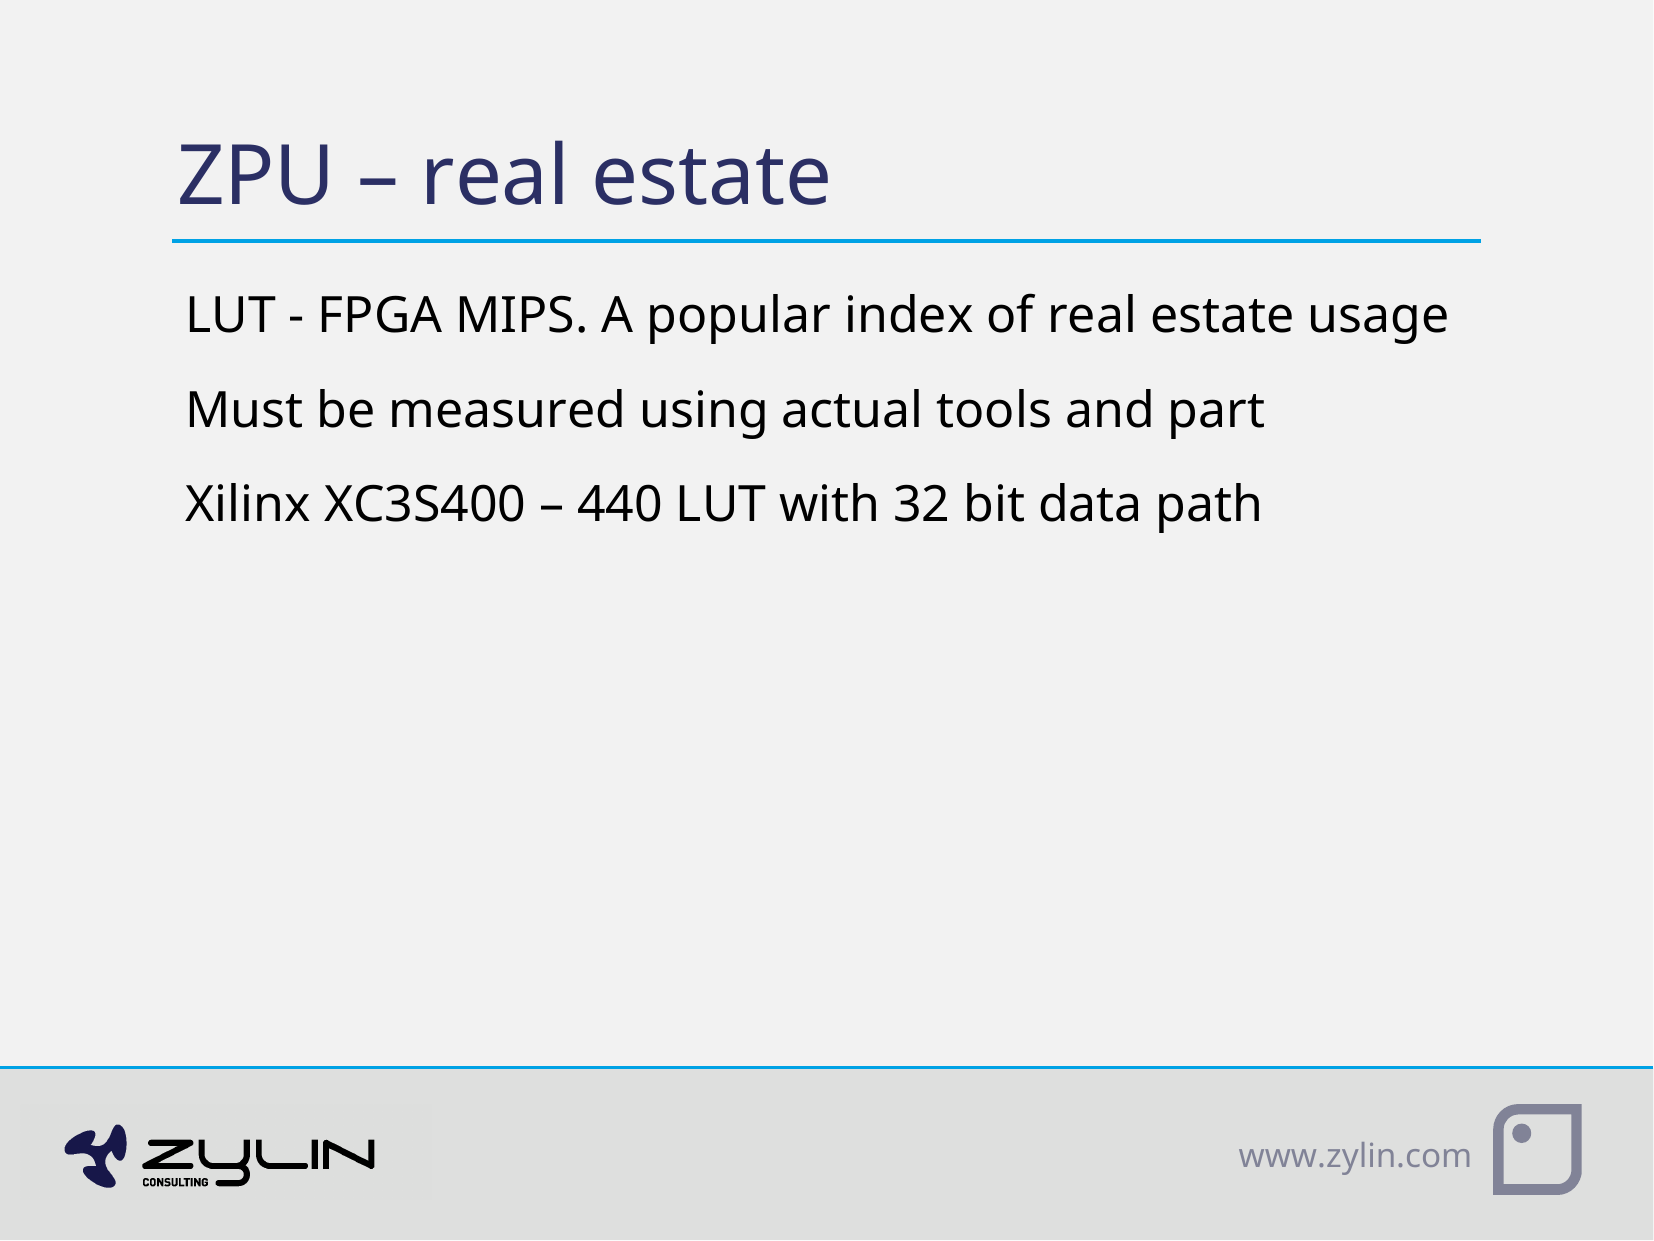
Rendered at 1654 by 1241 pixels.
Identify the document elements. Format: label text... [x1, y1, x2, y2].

title ZPU – real estate [177, 122, 1493, 223]
list LUT - FPGA MIPS. A popular index of real estate usage Must be measured using actual tools and part Xilinx XC3S400 – 440 LUT with 32 bit data path [167, 280, 1495, 1052]
picture [20, 1104, 432, 1200]
